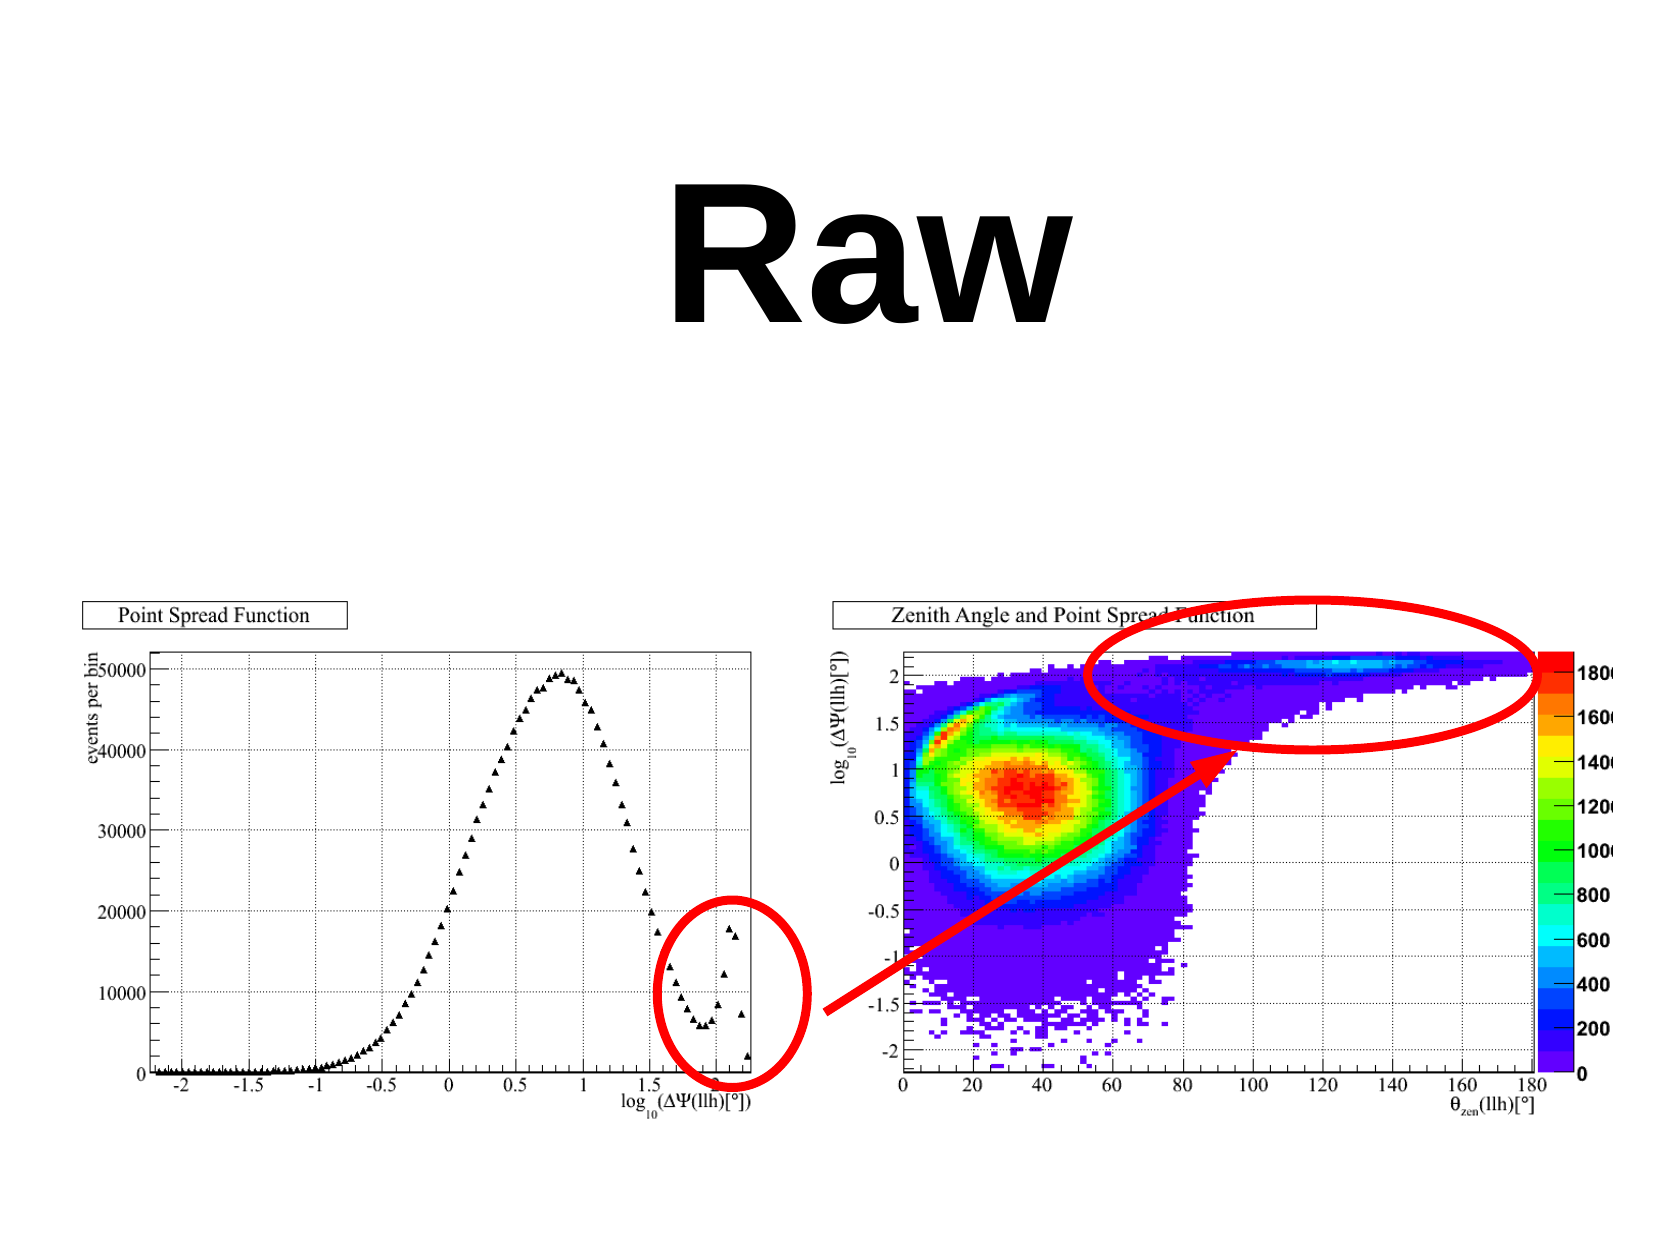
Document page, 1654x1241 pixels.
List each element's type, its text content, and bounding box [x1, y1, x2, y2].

picture [1093, 605, 1532, 745]
text_box Raw [647, 133, 1088, 451]
picture [75, 599, 1613, 1126]
